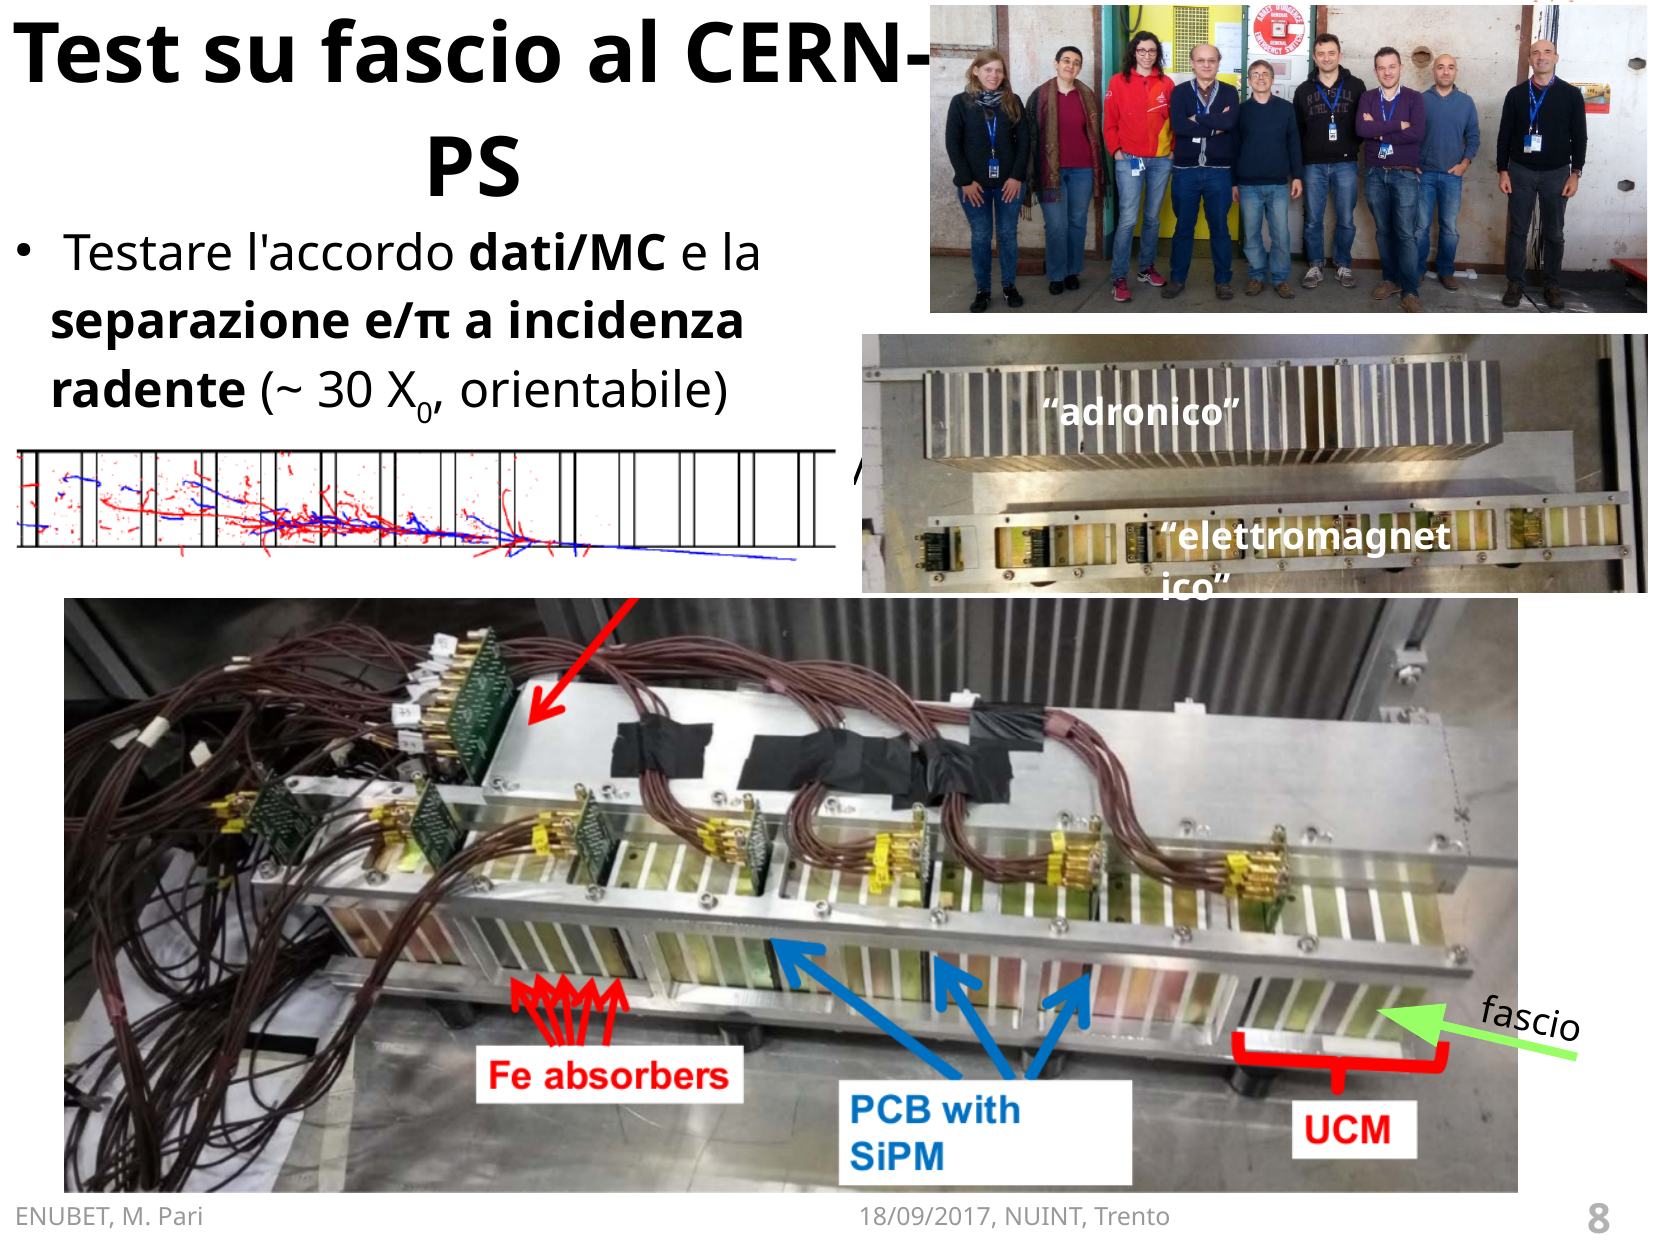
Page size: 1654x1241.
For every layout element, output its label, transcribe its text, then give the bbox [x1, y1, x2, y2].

text_box Testare l'accordo dati/MC e la separazione e/π a incidenza radente (~ 30 X0, orientabile) 56 (e.m.) + 18 (had.) UCM, 666 SiPM [0, 209, 945, 508]
picture [64, 598, 1518, 1193]
title Test su fascio al CERN-PS [0, 13, 930, 201]
text_box fascio [1462, 972, 1613, 1058]
text_box “elettromagnetico” [1145, 502, 1477, 602]
picture [862, 334, 1648, 593]
text_box “adronico” [1027, 377, 1335, 436]
picture [11, 431, 854, 569]
picture [930, 0, 1653, 313]
